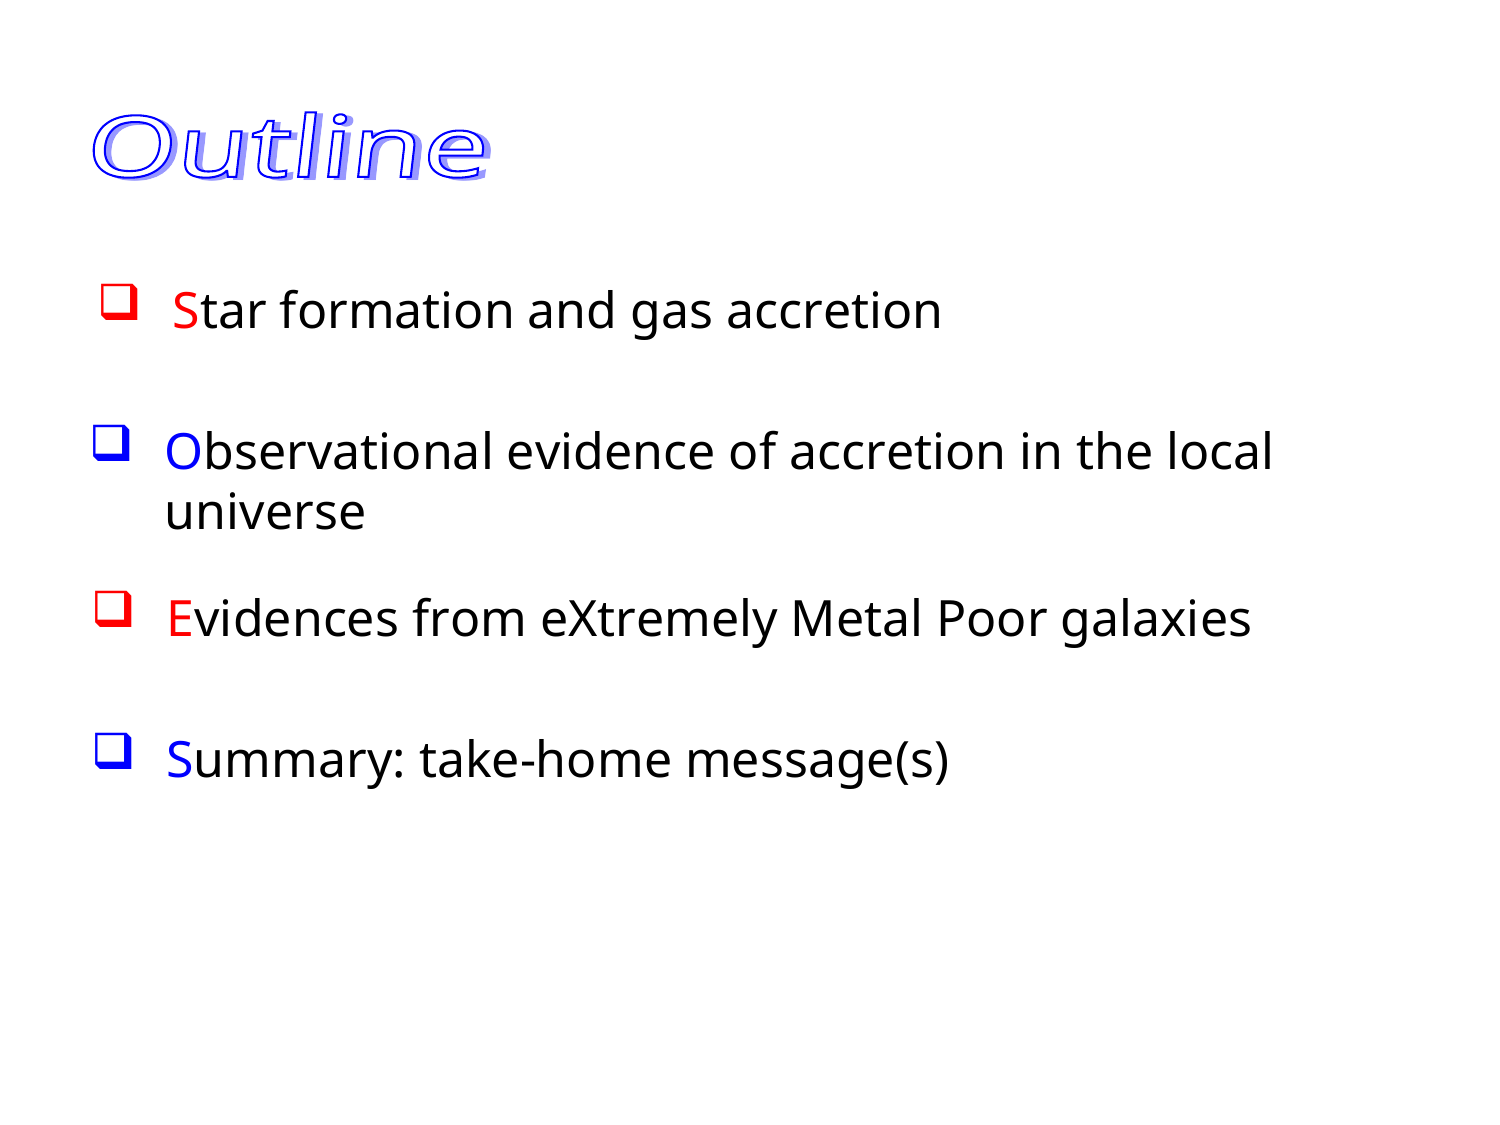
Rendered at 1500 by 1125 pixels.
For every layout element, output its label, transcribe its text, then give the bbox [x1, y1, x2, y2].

text_box Summary: take-home message(s) [76, 719, 1500, 856]
text_box Outline [185, 131, 242, 178]
text_box Star formation and gas accretion [82, 270, 1396, 346]
text_box Outline [328, 131, 344, 177]
text_box Outline [429, 130, 484, 178]
text_box Outline [298, 112, 316, 177]
text_box Outline [252, 121, 291, 178]
text_box Evidences from eXtremely Metal Poor galaxies [77, 578, 1390, 654]
text_box Outline [333, 114, 347, 124]
text_box Outline [358, 130, 415, 177]
text_box Outline [93, 115, 171, 178]
text_box Observational evidence of accretion in the local universe [75, 411, 1463, 547]
